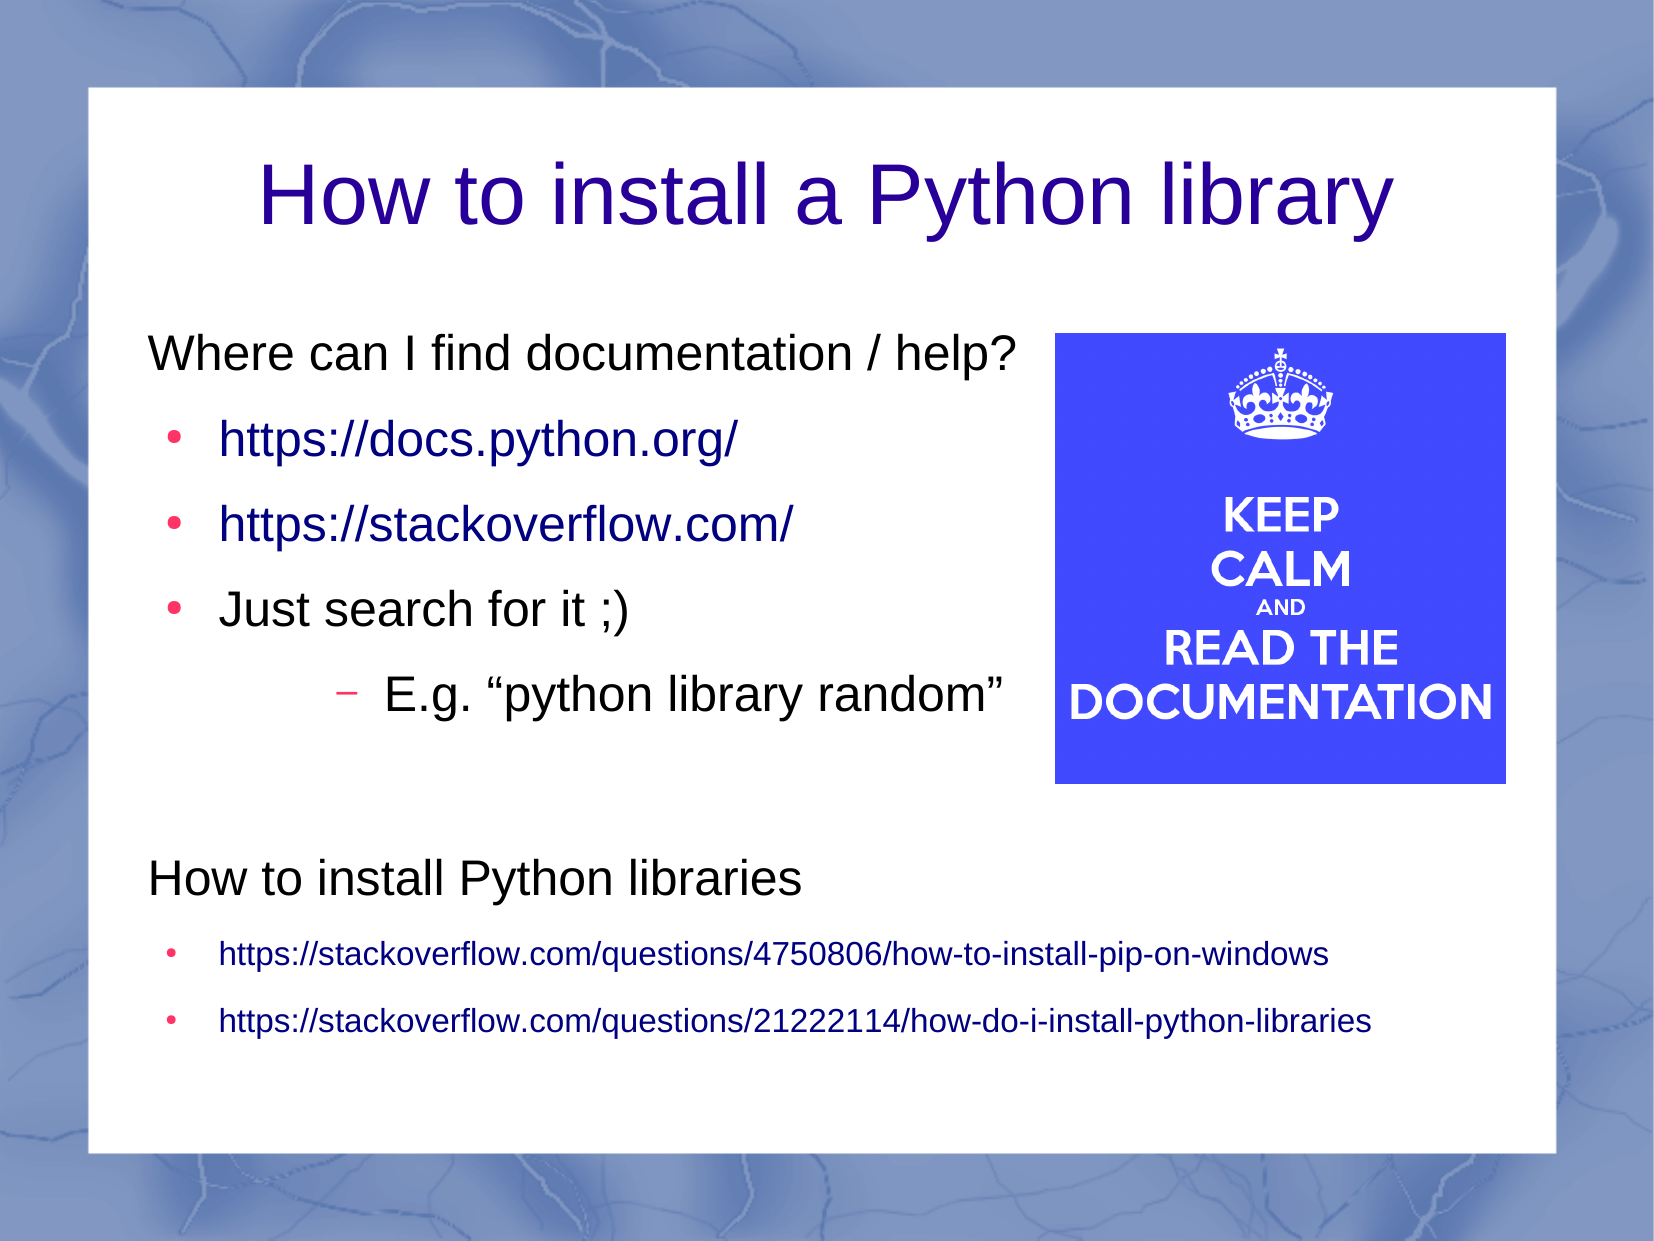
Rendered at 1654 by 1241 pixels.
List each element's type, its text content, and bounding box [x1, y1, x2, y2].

title How to install a Python library [118, 90, 1536, 298]
picture [0, 0, 1654, 1241]
list Where can I find documentation / help? https://docs.python.org/ https://stackoverflow.com/ Just search for it ;) E.g. “python library random” How to install Python libraries https://stackoverflow.com/questions/4750806/how-to-install-pip-on-windows https://stackoverflow.com/questions/21222114/how-do-i-install-python-libraries [147, 325, 1506, 1045]
